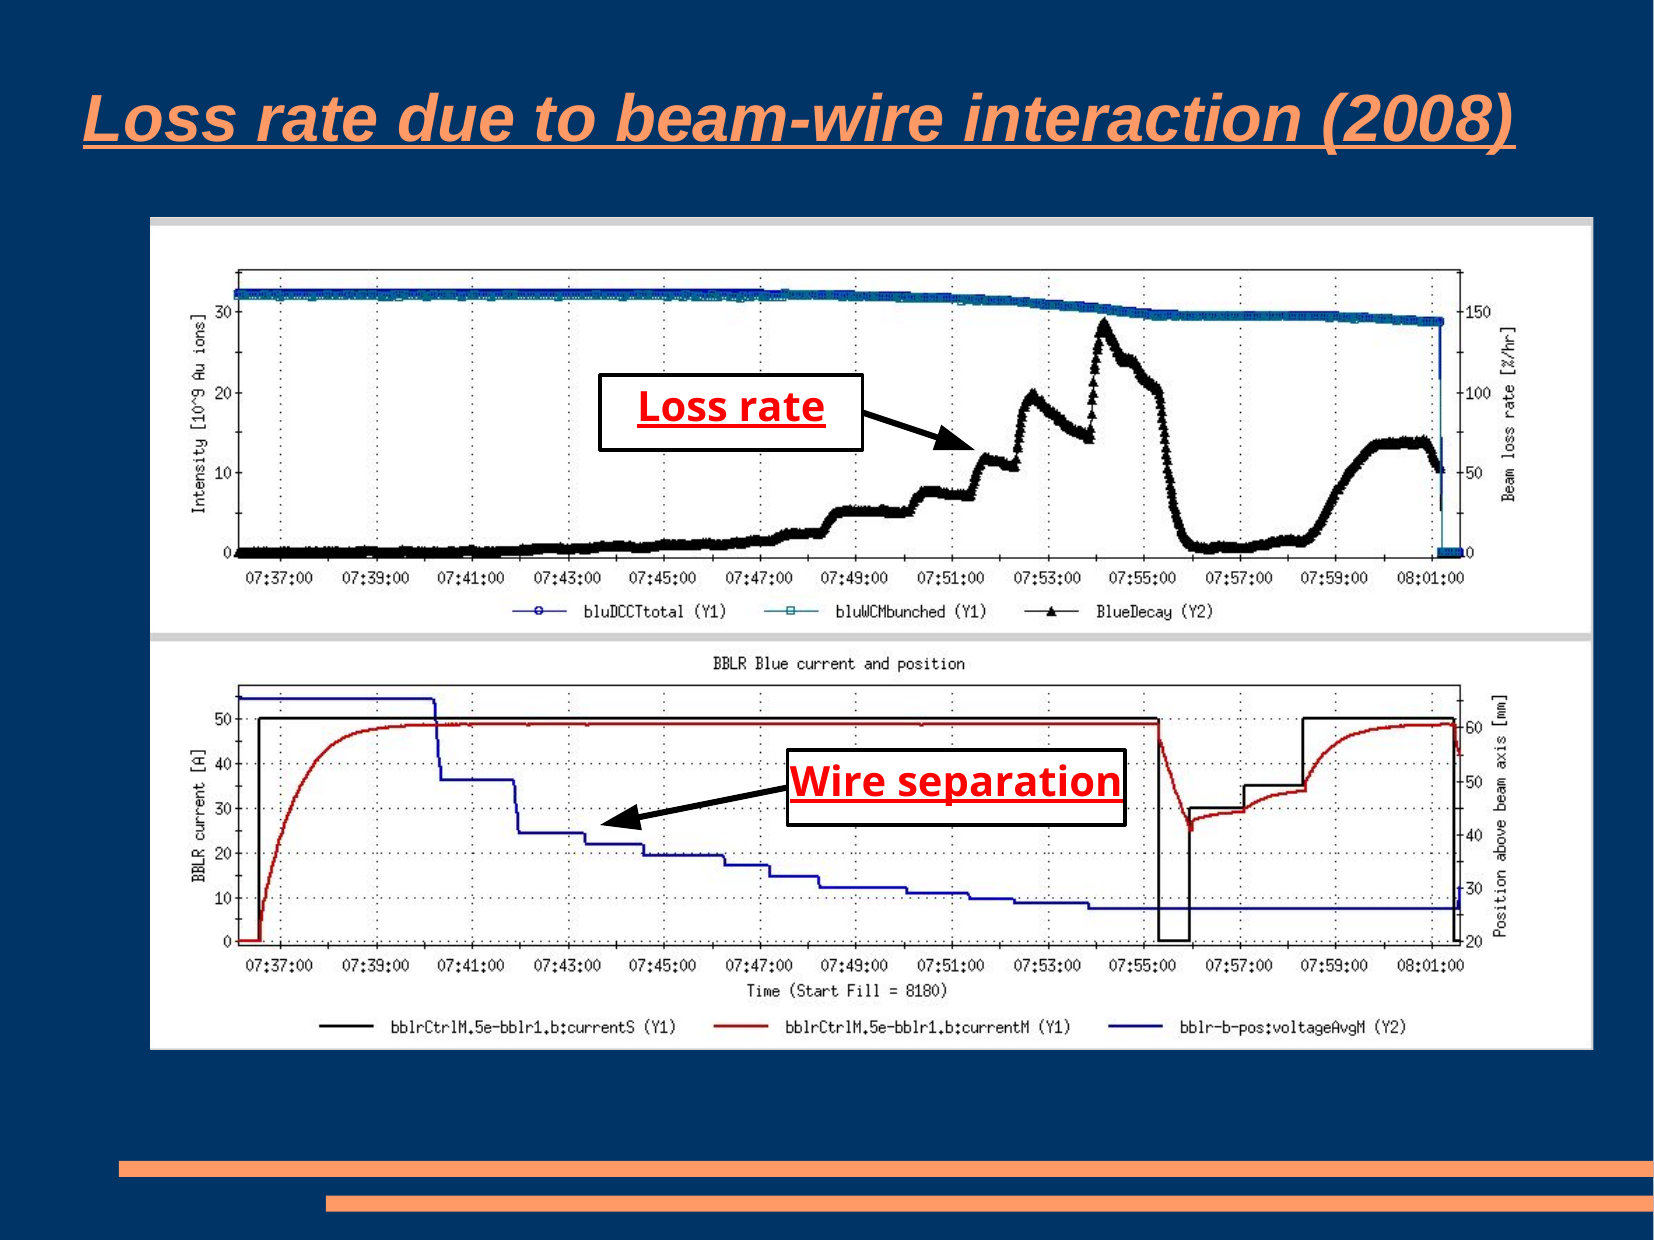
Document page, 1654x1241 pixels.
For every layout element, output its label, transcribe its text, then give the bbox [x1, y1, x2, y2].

list Loss rate [600, 375, 863, 451]
list Wire separation [787, 750, 1126, 826]
picture [150, 217, 1594, 1051]
title Loss rate due to beam-wire interaction (2008) [82, 49, 1571, 188]
